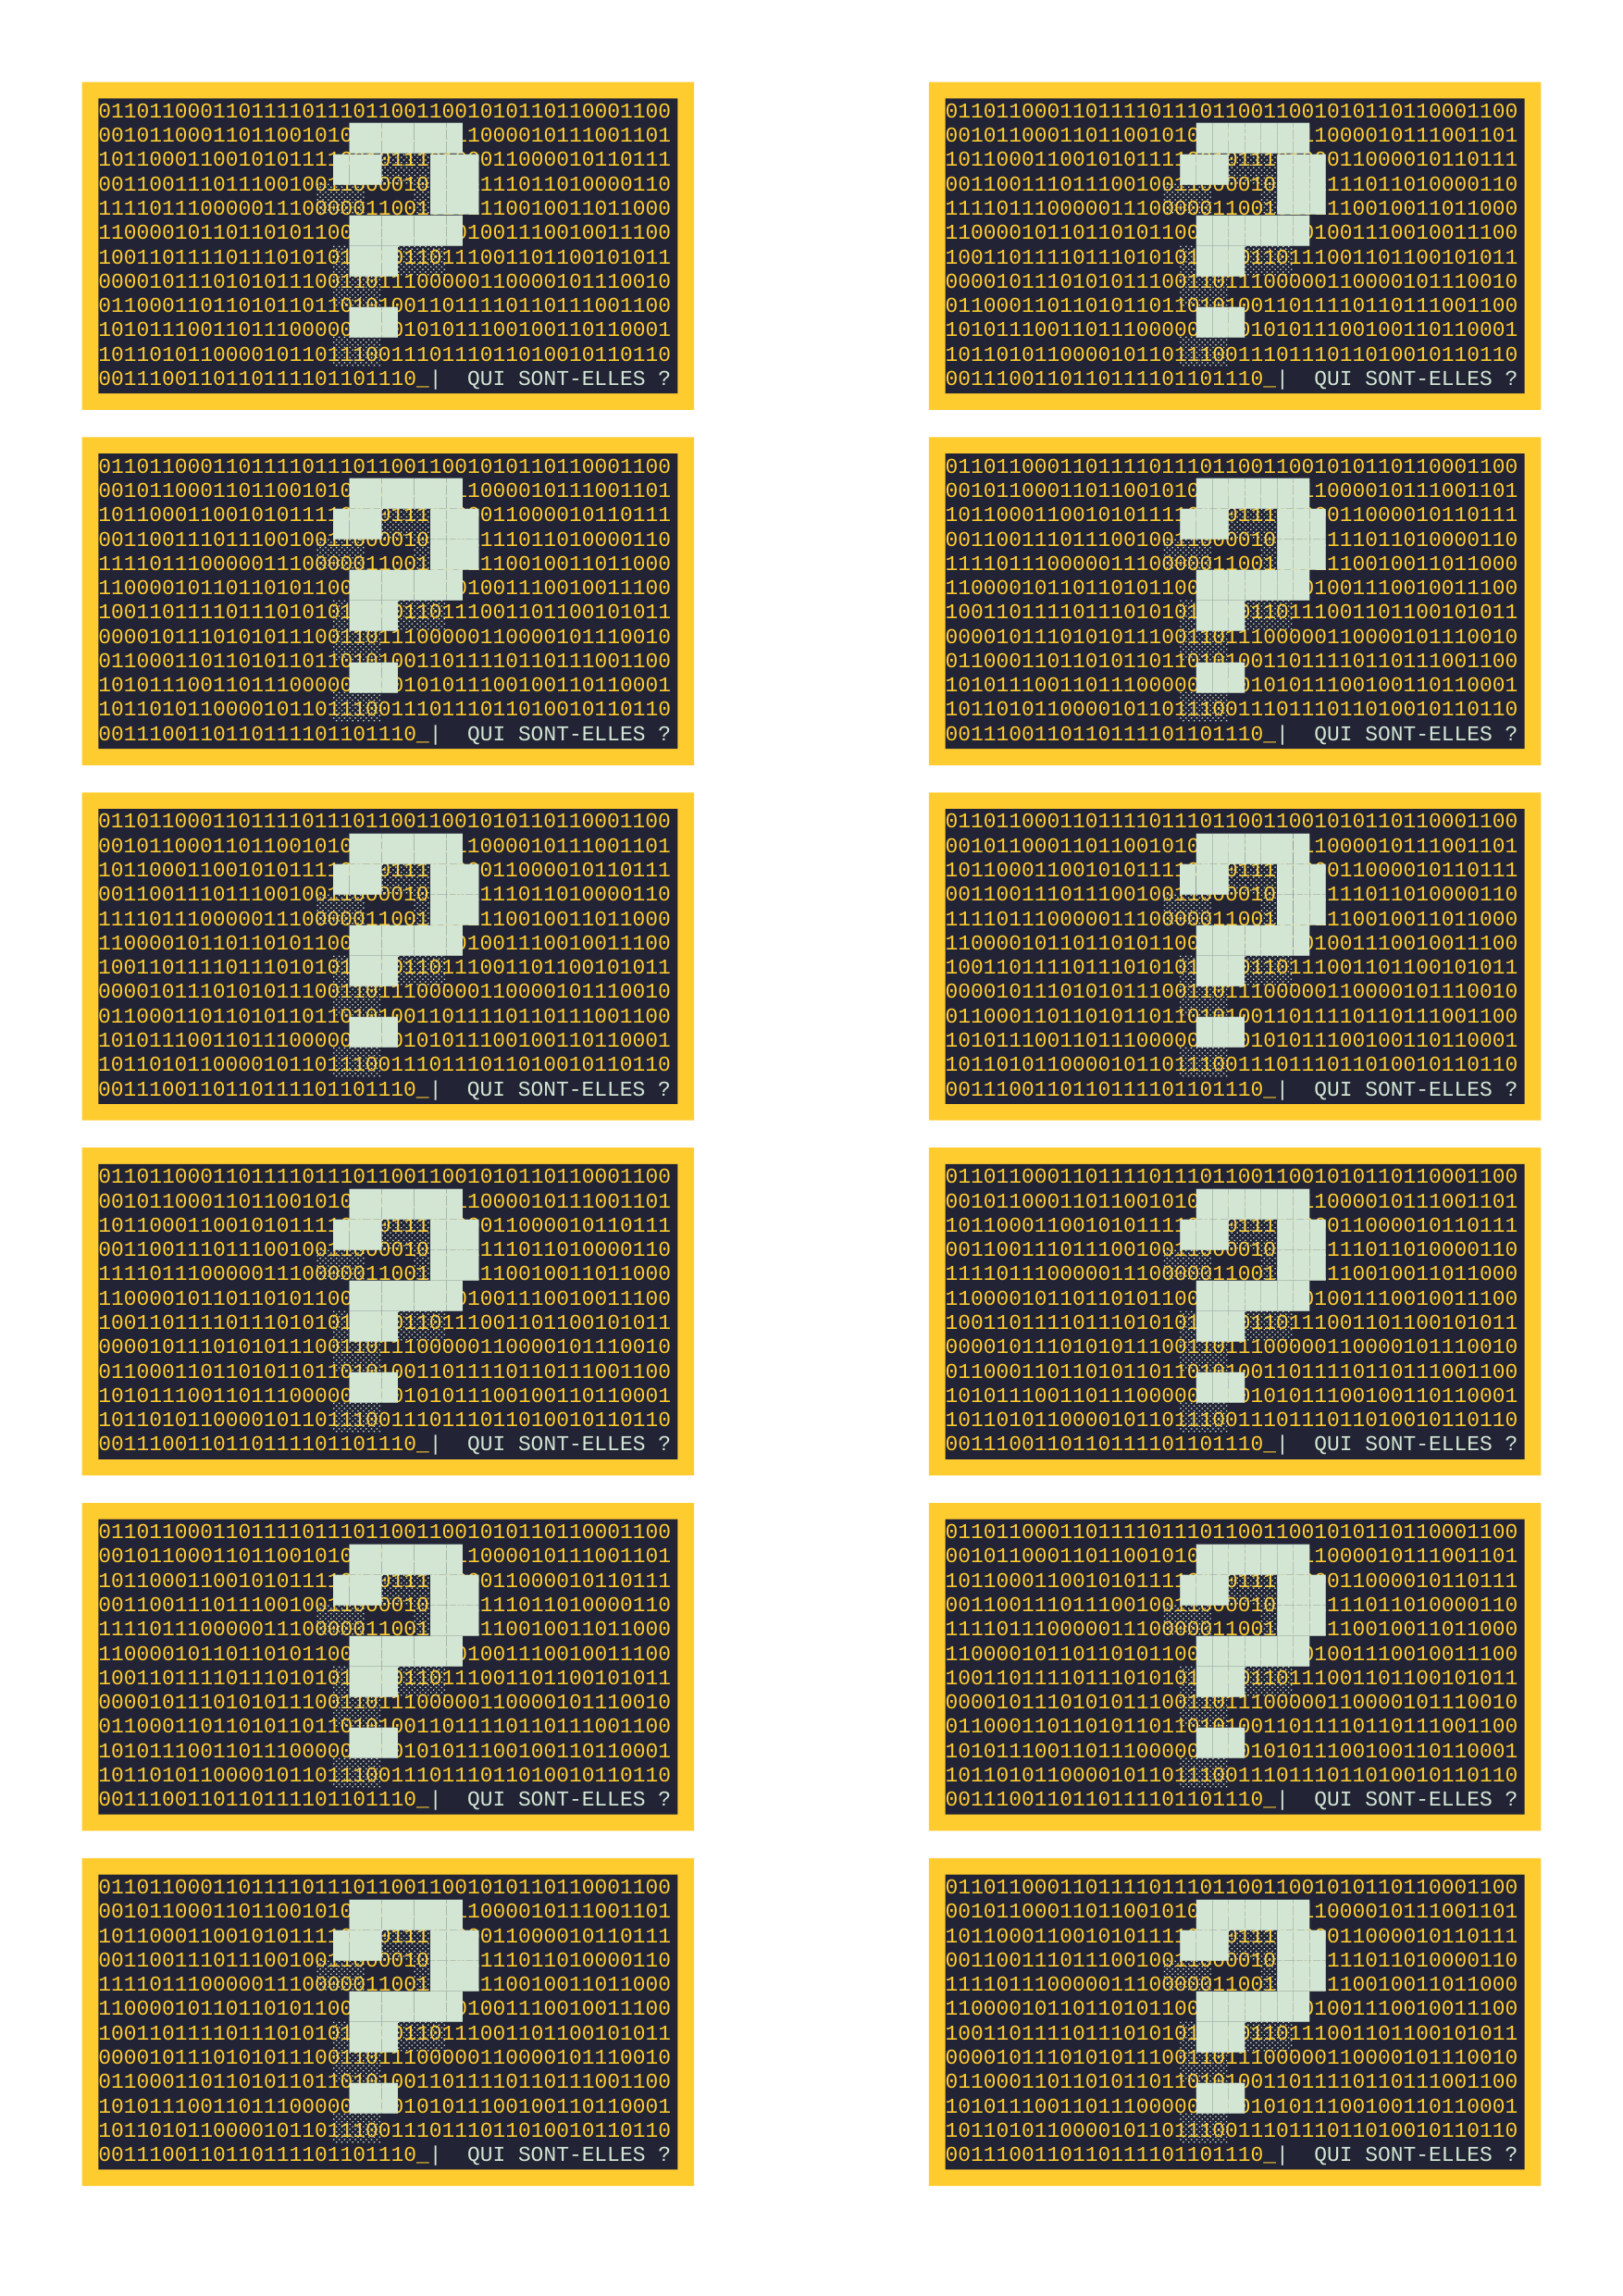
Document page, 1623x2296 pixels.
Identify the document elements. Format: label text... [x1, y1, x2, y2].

text_box [928, 1503, 1542, 1831]
text_box ███████ ███░░░███ ░░░ ░███ ███████ ░███░░░ ░░░ ███ ░░░ [945, 98, 1525, 394]
text_box [928, 81, 1542, 410]
text_box ███████ ███░░░███ ░░░ ░███ ███████ ░███░░░ ░░░ ███ ░░░ [945, 1874, 1525, 2170]
text_box ███████ ███░░░███ ░░░ ░███ ███████ ░███░░░ ░░░ ███ ░░░ [98, 453, 678, 750]
text_box [81, 1857, 695, 2187]
text_box ███████ ███░░░███ ░░░ ░███ ███████ ░███░░░ ░░░ ███ ░░░ [945, 1163, 1525, 1459]
text_box ███████ ███░░░███ ░░░ ░███ ███████ ░███░░░ ░░░ ███ ░░░ [99, 1164, 677, 1458]
text_box [81, 437, 695, 765]
text_box [928, 1857, 1542, 2187]
text_box [81, 792, 695, 1121]
text_box ███████ ███░░░███ ░░░ ░███ ███████ ░███░░░ ░░░ ███ ░░░ [98, 1874, 678, 2170]
text_box [928, 1148, 1542, 1476]
text_box ███████ ███░░░███ ░░░ ░███ ███████ ░███░░░ ░░░ ███ ░░░ [98, 98, 678, 394]
text_box ███████ ███░░░███ ░░░ ░███ ███████ ░███░░░ ░░░ ███ ░░░ [98, 1519, 678, 1815]
text_box ███████ ███░░░███ ░░░ ░███ ███████ ░███░░░ ░░░ ███ ░░░ [945, 809, 1525, 1104]
text_box [81, 81, 695, 410]
text_box ███████ ███░░░███ ░░░ ░███ ███████ ░███░░░ ░░░ ███ ░░░ [945, 453, 1525, 750]
text_box [81, 1148, 695, 1476]
text_box [928, 792, 1542, 1121]
text_box ███████ ███░░░███ ░░░ ░███ ███████ ░███░░░ ░░░ ███ ░░░ [98, 809, 678, 1104]
text_box [81, 1503, 695, 1831]
text_box ███████ ███░░░███ ░░░ ░███ ███████ ░███░░░ ░░░ ███ ░░░ [945, 1519, 1525, 1815]
text_box [928, 437, 1542, 765]
